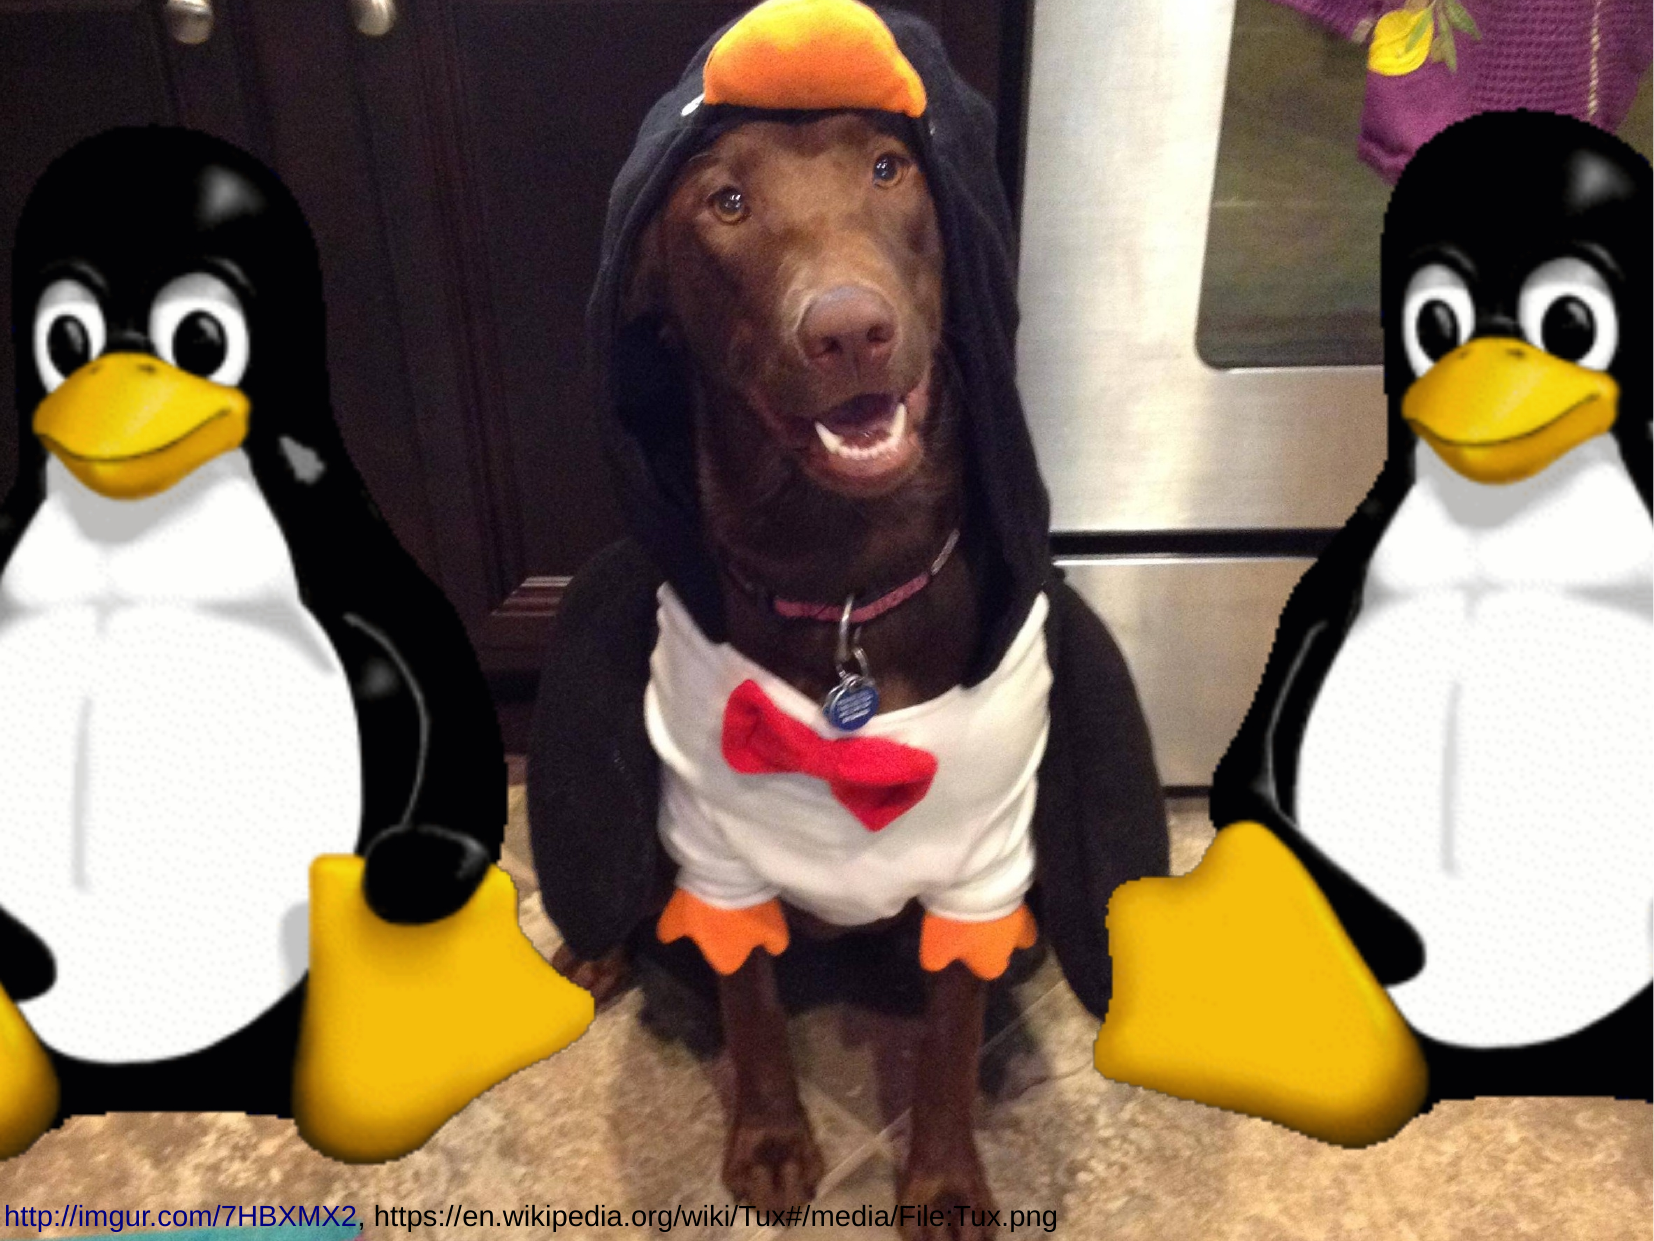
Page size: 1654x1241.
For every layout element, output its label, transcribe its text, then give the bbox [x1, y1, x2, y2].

title http://imgur.com/7HBXMX2, https://en.wikipedia.org/wiki/Tux#/media/File:Tux.png [4, 1200, 1156, 1233]
picture [0, 0, 1654, 1241]
